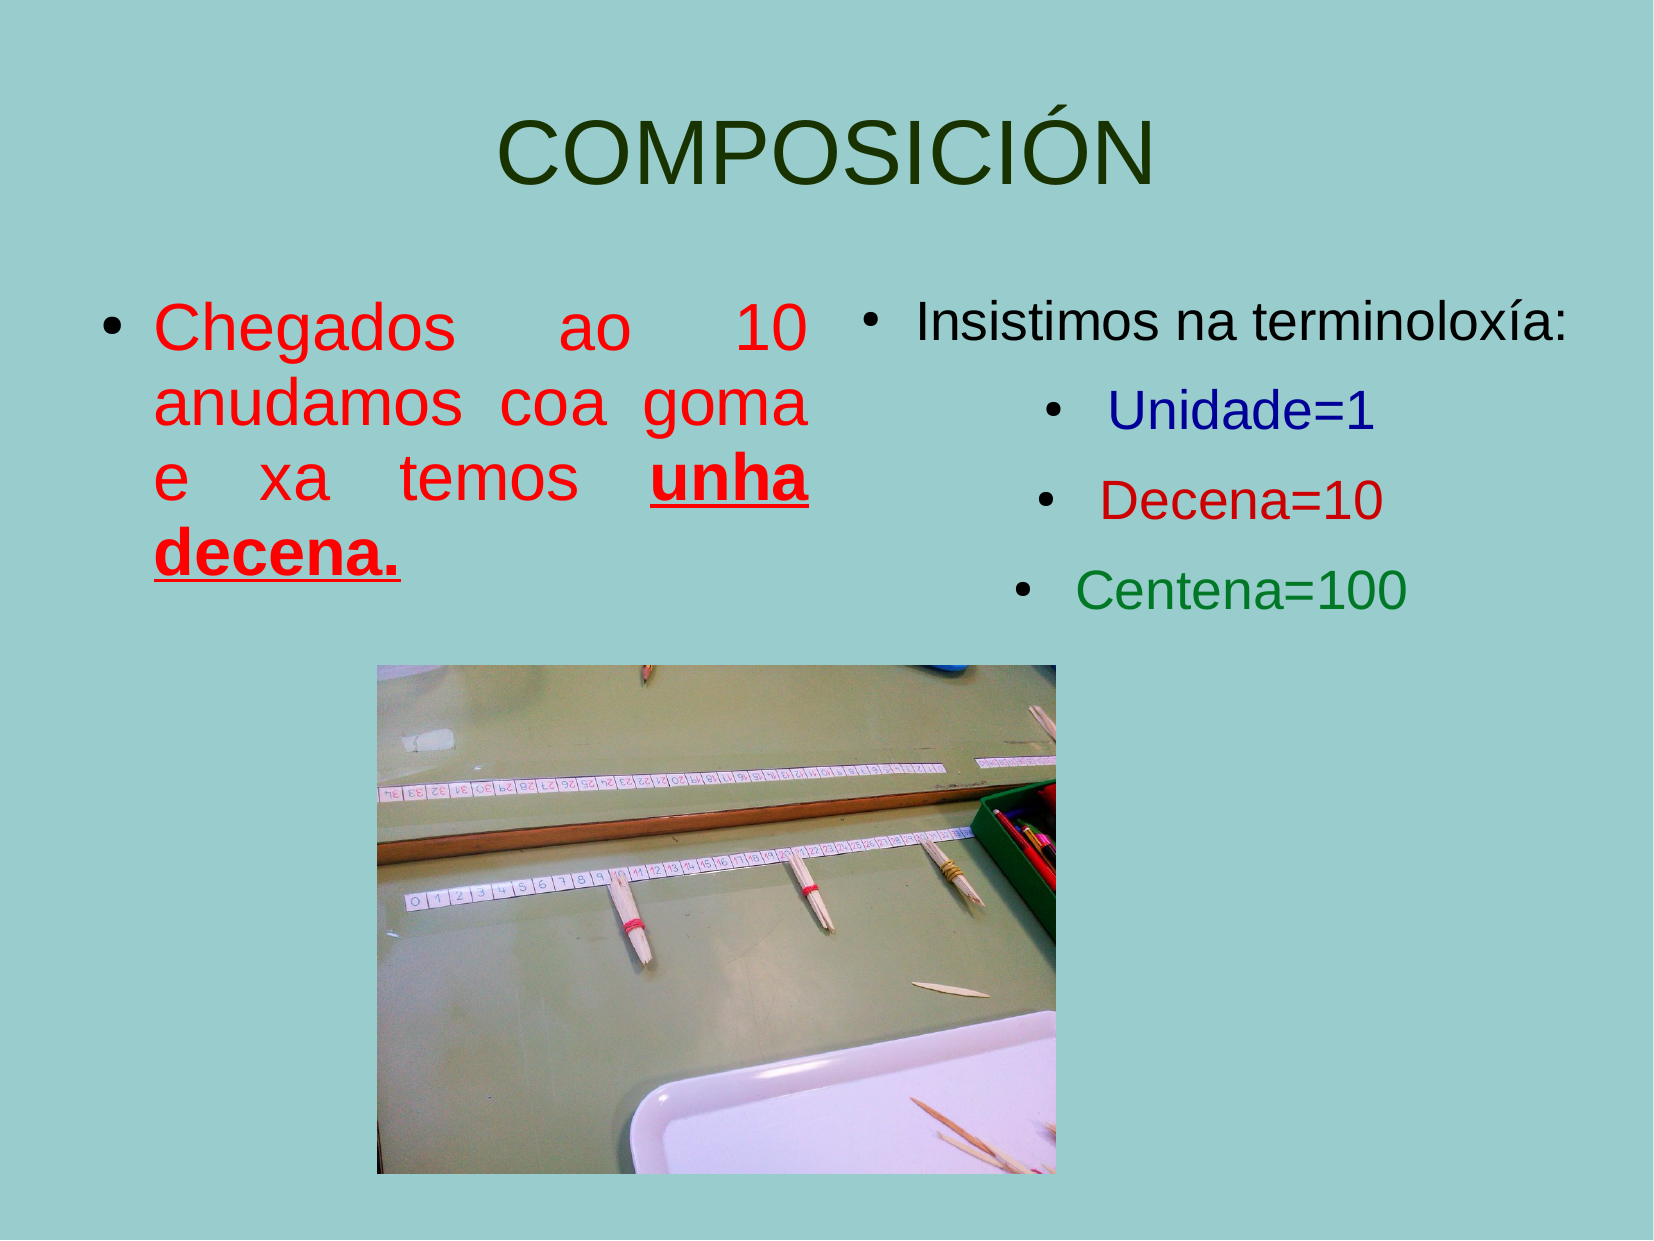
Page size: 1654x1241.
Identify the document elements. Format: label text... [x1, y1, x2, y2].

picture [377, 665, 1056, 1174]
list Insistimos na terminoloxía: Unidade=1 Decena=10 Centena=100 [845, 290, 1572, 634]
list Chegados ao 10 anudamos coa goma e xa temos unha decena. [82, 290, 809, 634]
title COMPOSICIÓN [82, 49, 1571, 257]
